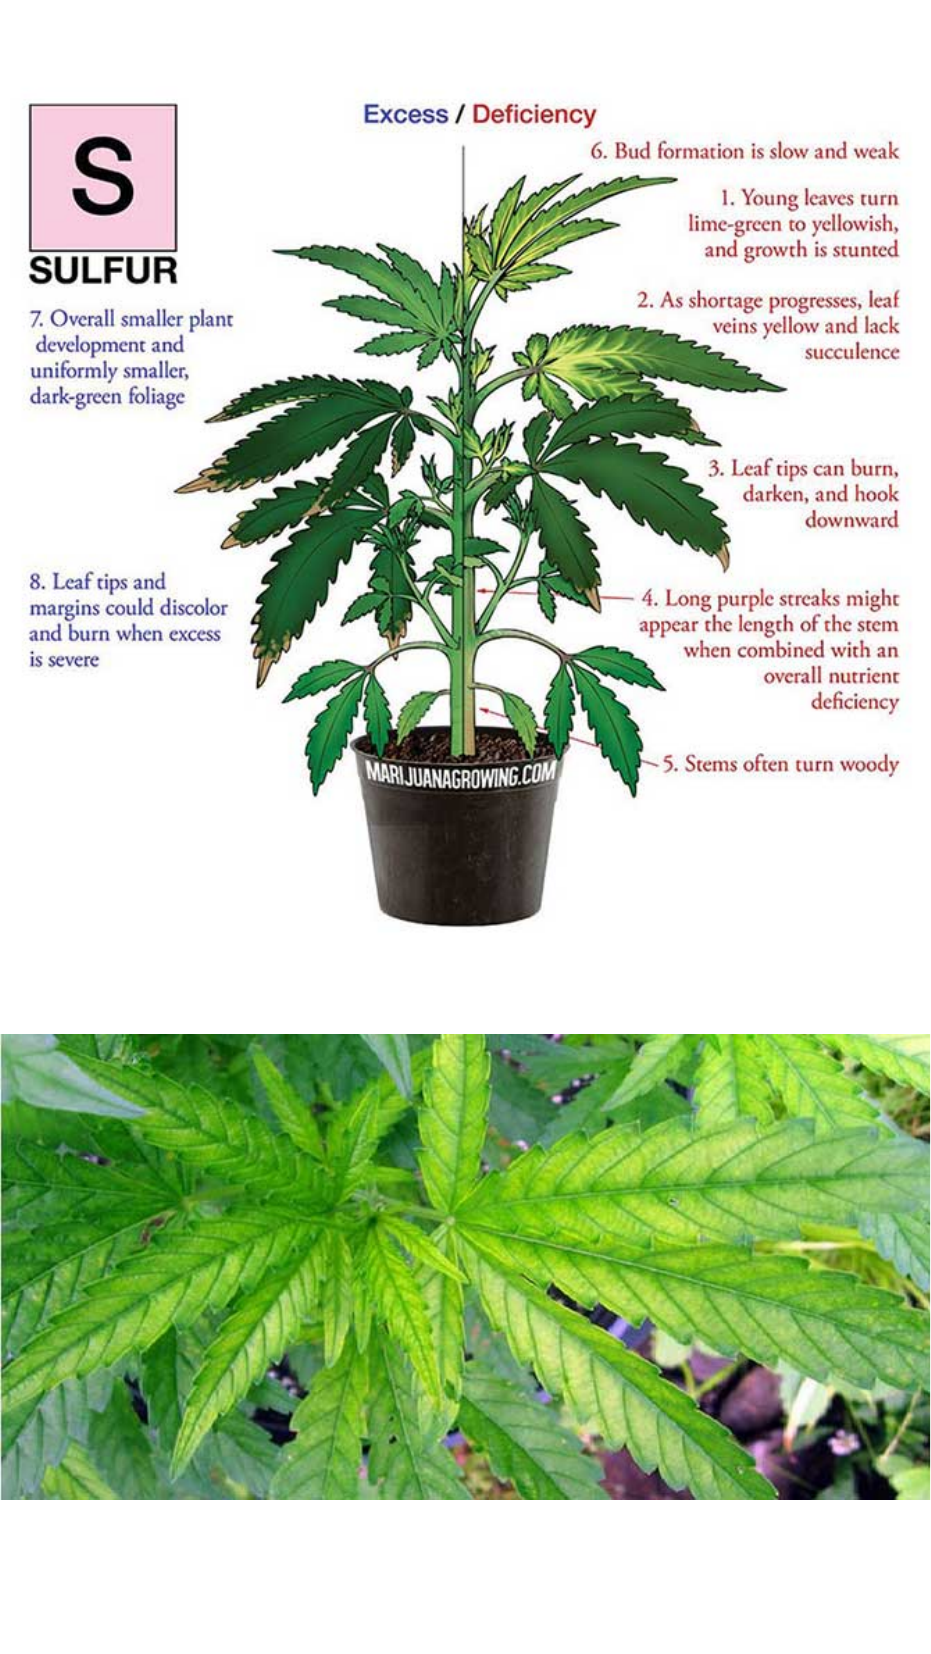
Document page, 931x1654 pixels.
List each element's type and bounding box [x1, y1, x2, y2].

picture [0, 1034, 931, 1501]
picture [0, 66, 931, 948]
